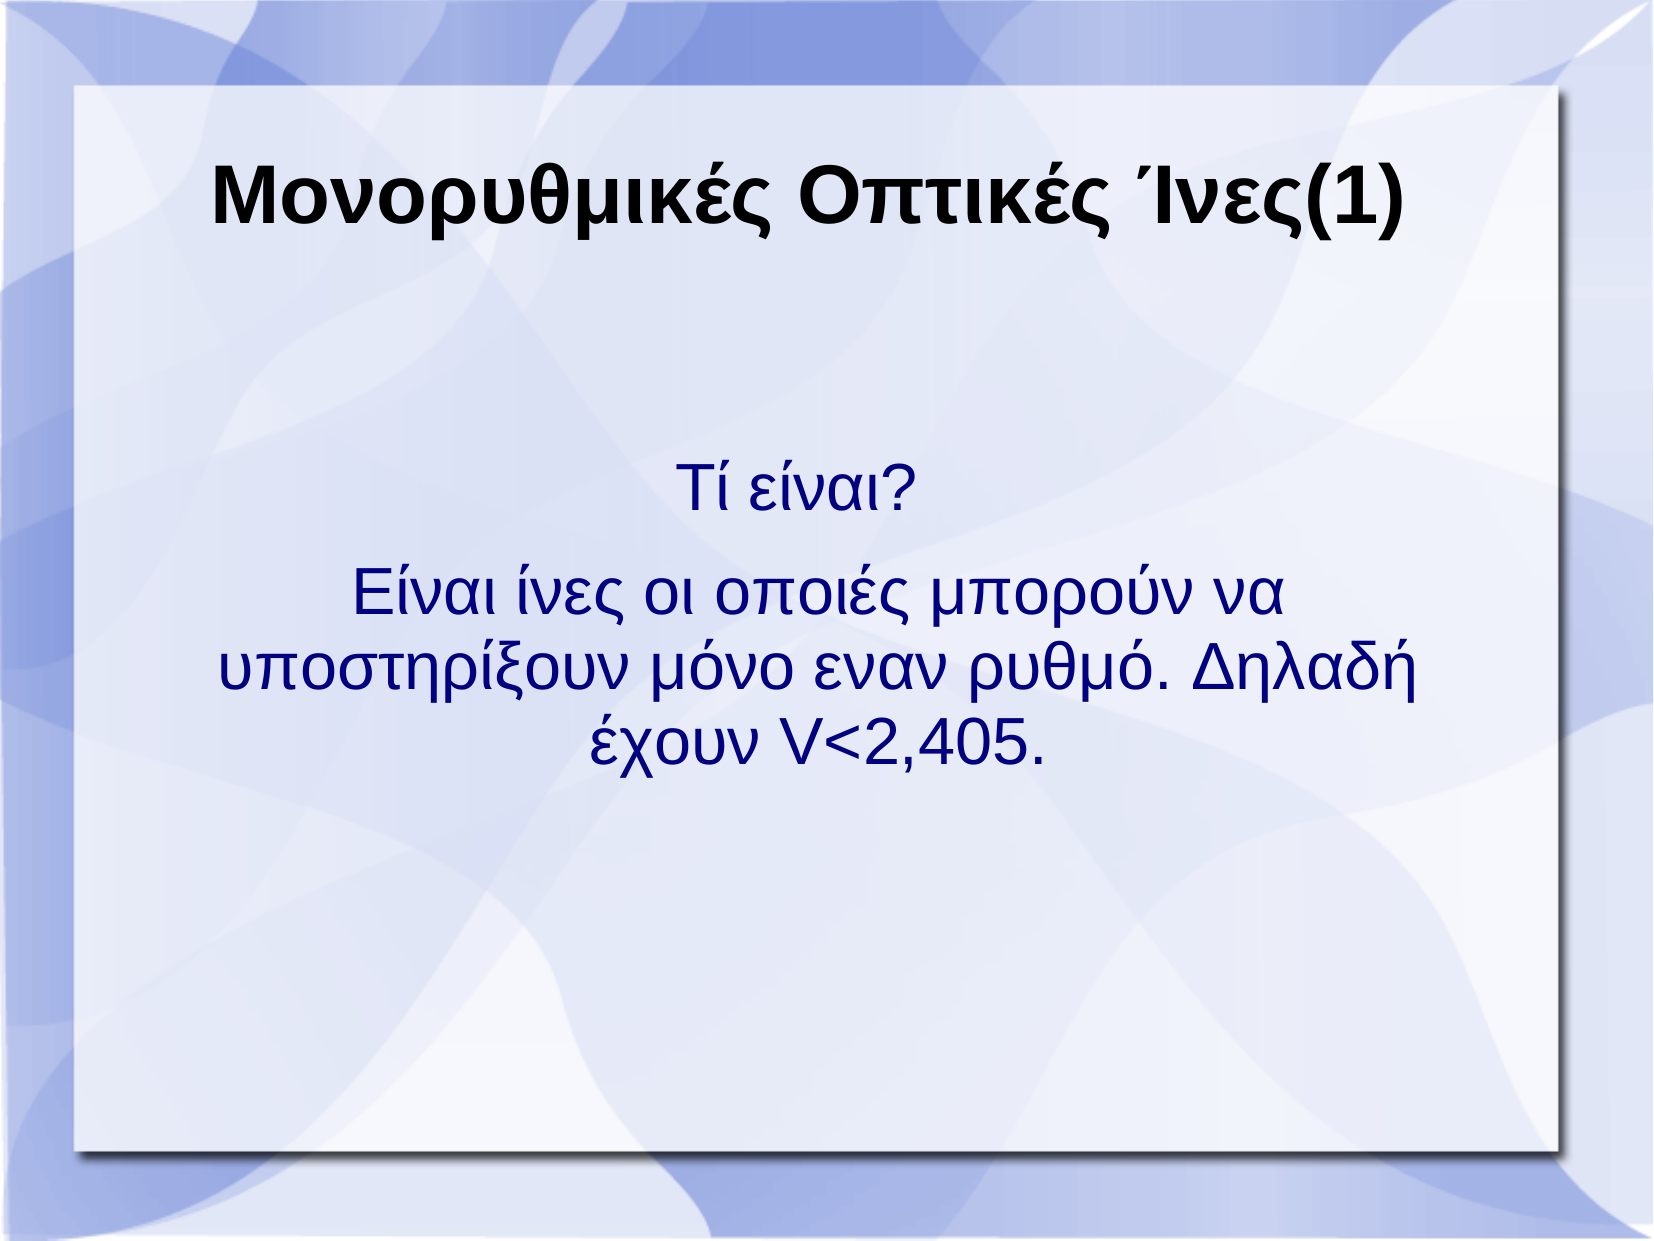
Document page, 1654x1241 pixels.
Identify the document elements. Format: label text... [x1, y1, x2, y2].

list Τί είναι? Είναι ίνες οι οποιές μπορούν να υποστηρίξουν μόνο εναν ρυθμό. Δηλαδή έχουν V<2,405. [104, 450, 1463, 1163]
title Μονορυθμικές Οπτικές Ίνες(1) [82, 90, 1535, 298]
picture [0, 0, 1654, 1241]
